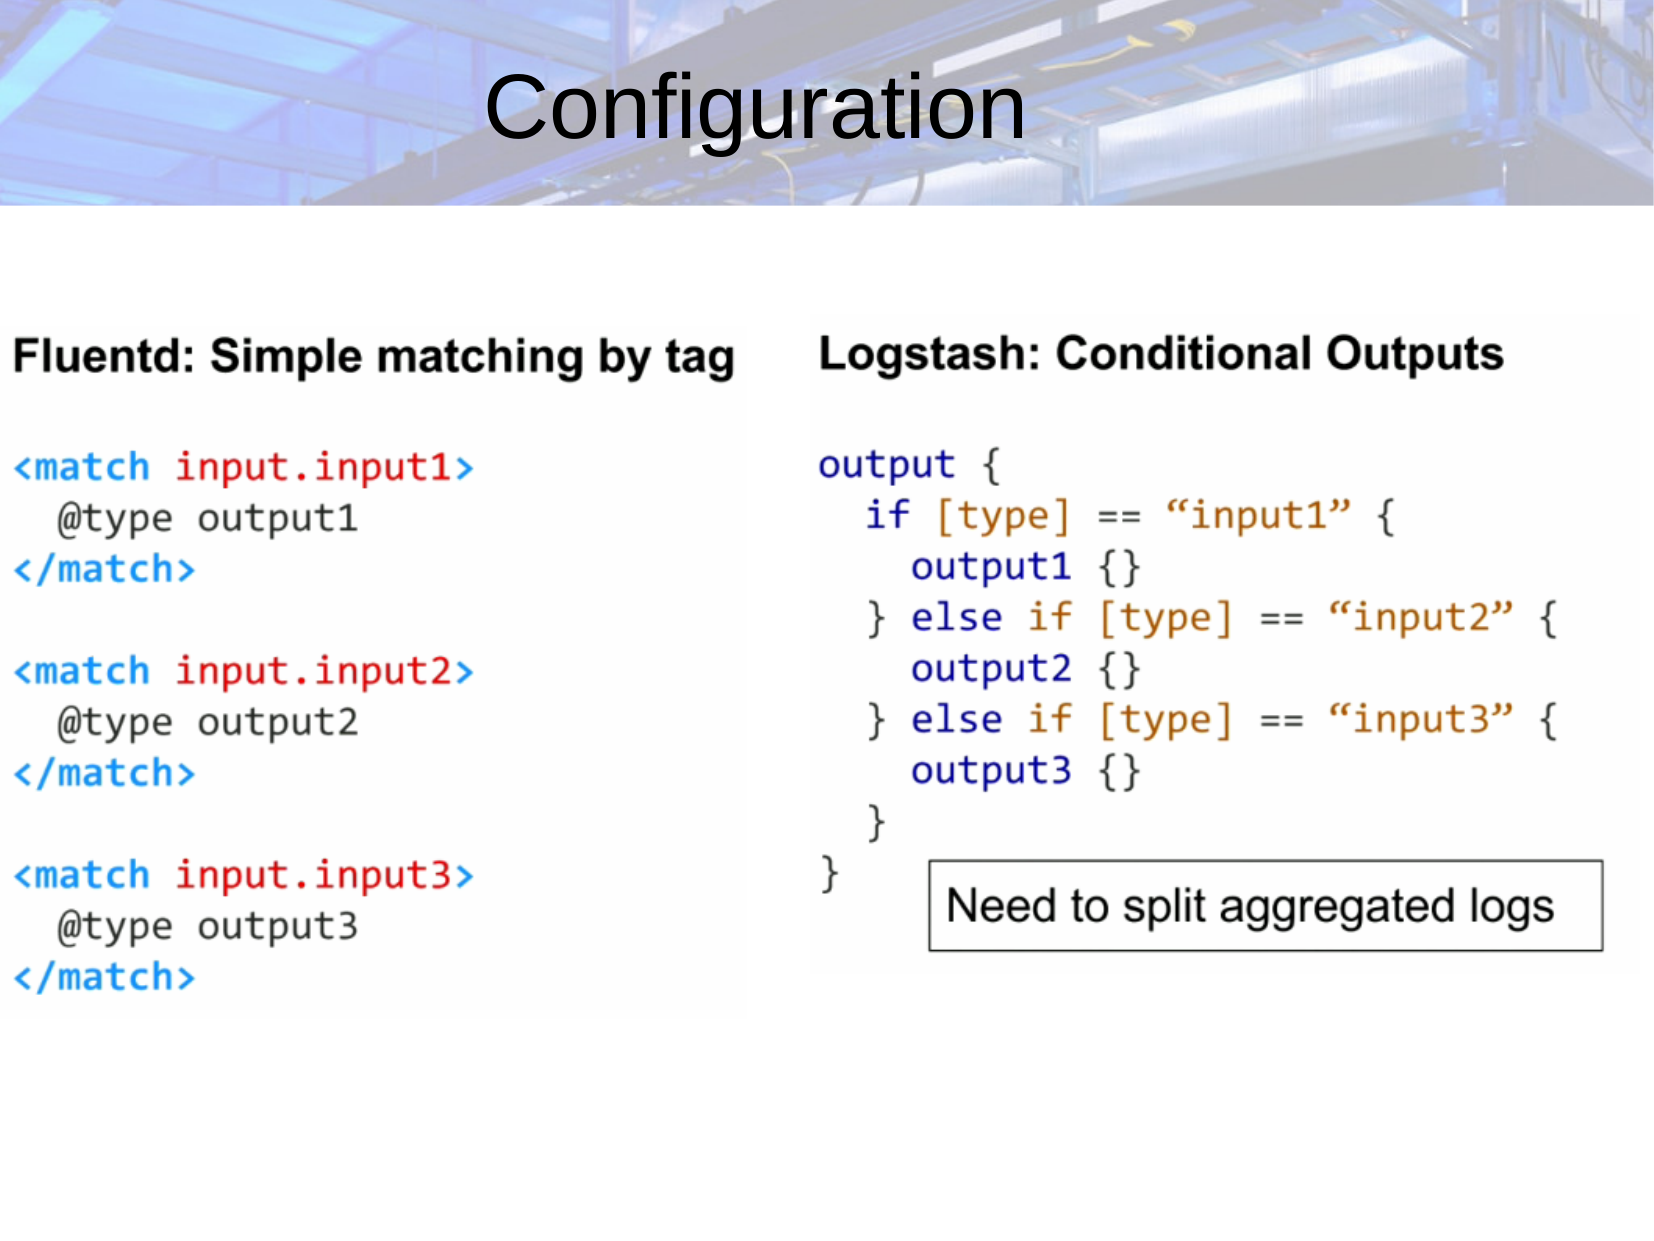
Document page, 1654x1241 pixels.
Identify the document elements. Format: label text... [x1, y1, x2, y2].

title Configuration [11, 2, 1501, 211]
picture [0, 0, 1654, 1241]
